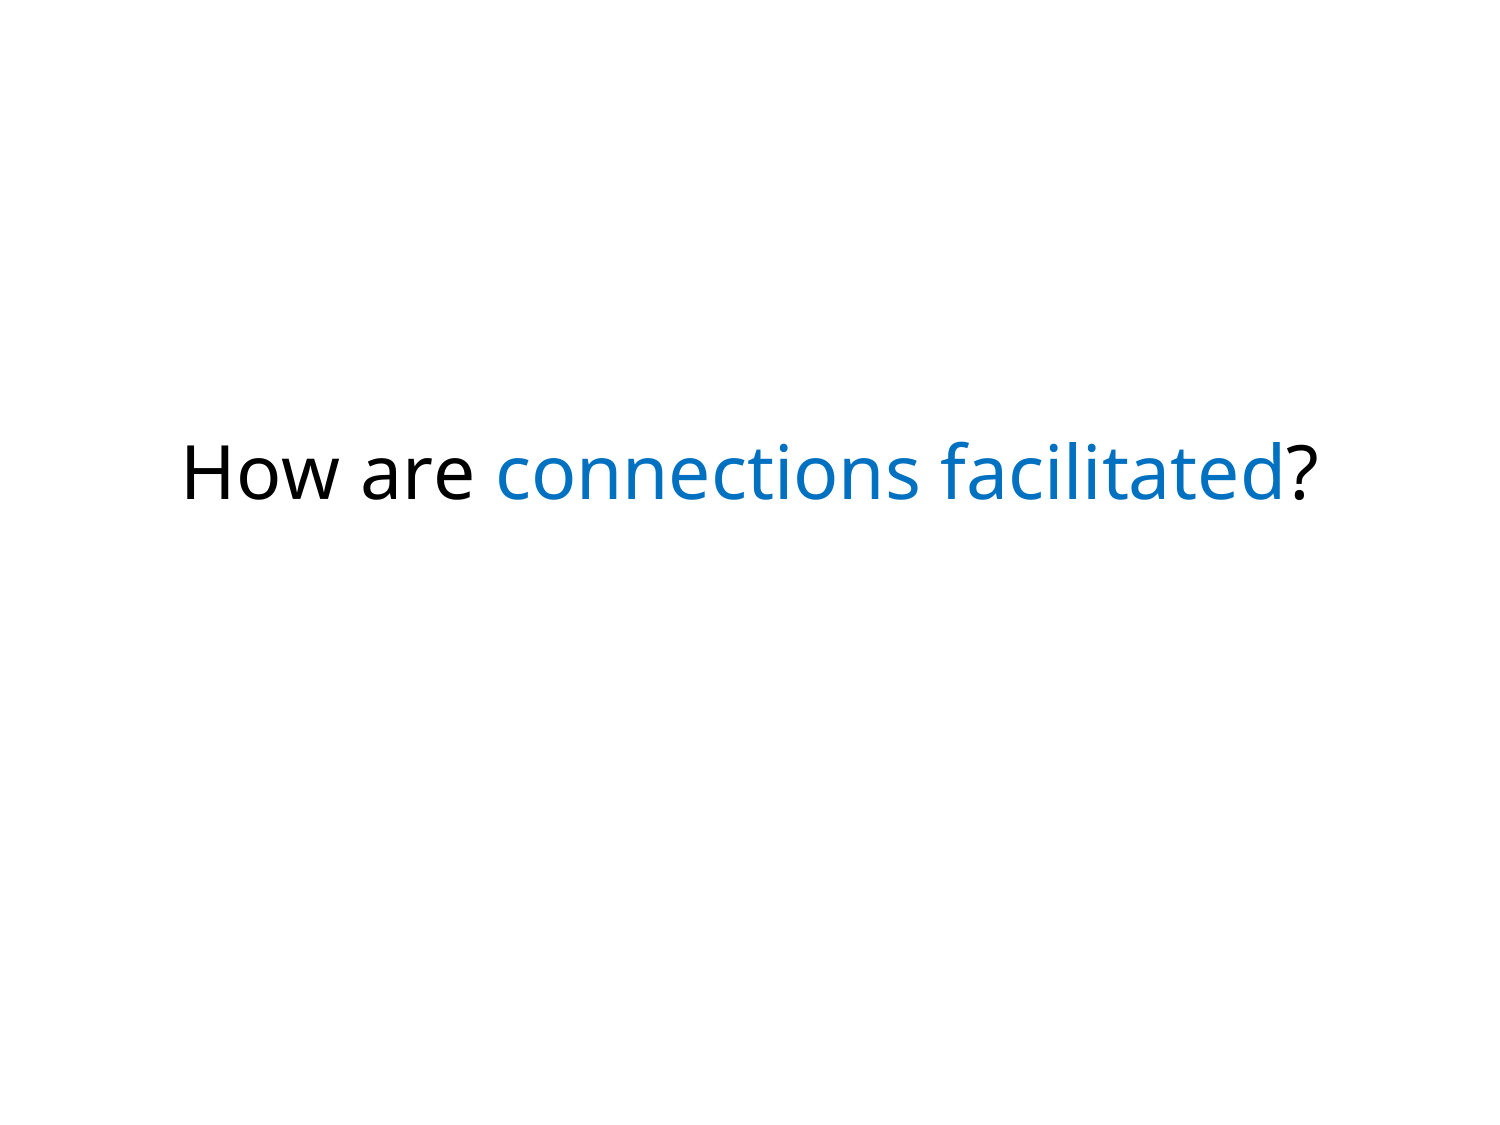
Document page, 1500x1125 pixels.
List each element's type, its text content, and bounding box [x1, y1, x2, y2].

text_box How are connections facilitated? [112, 349, 1388, 591]
